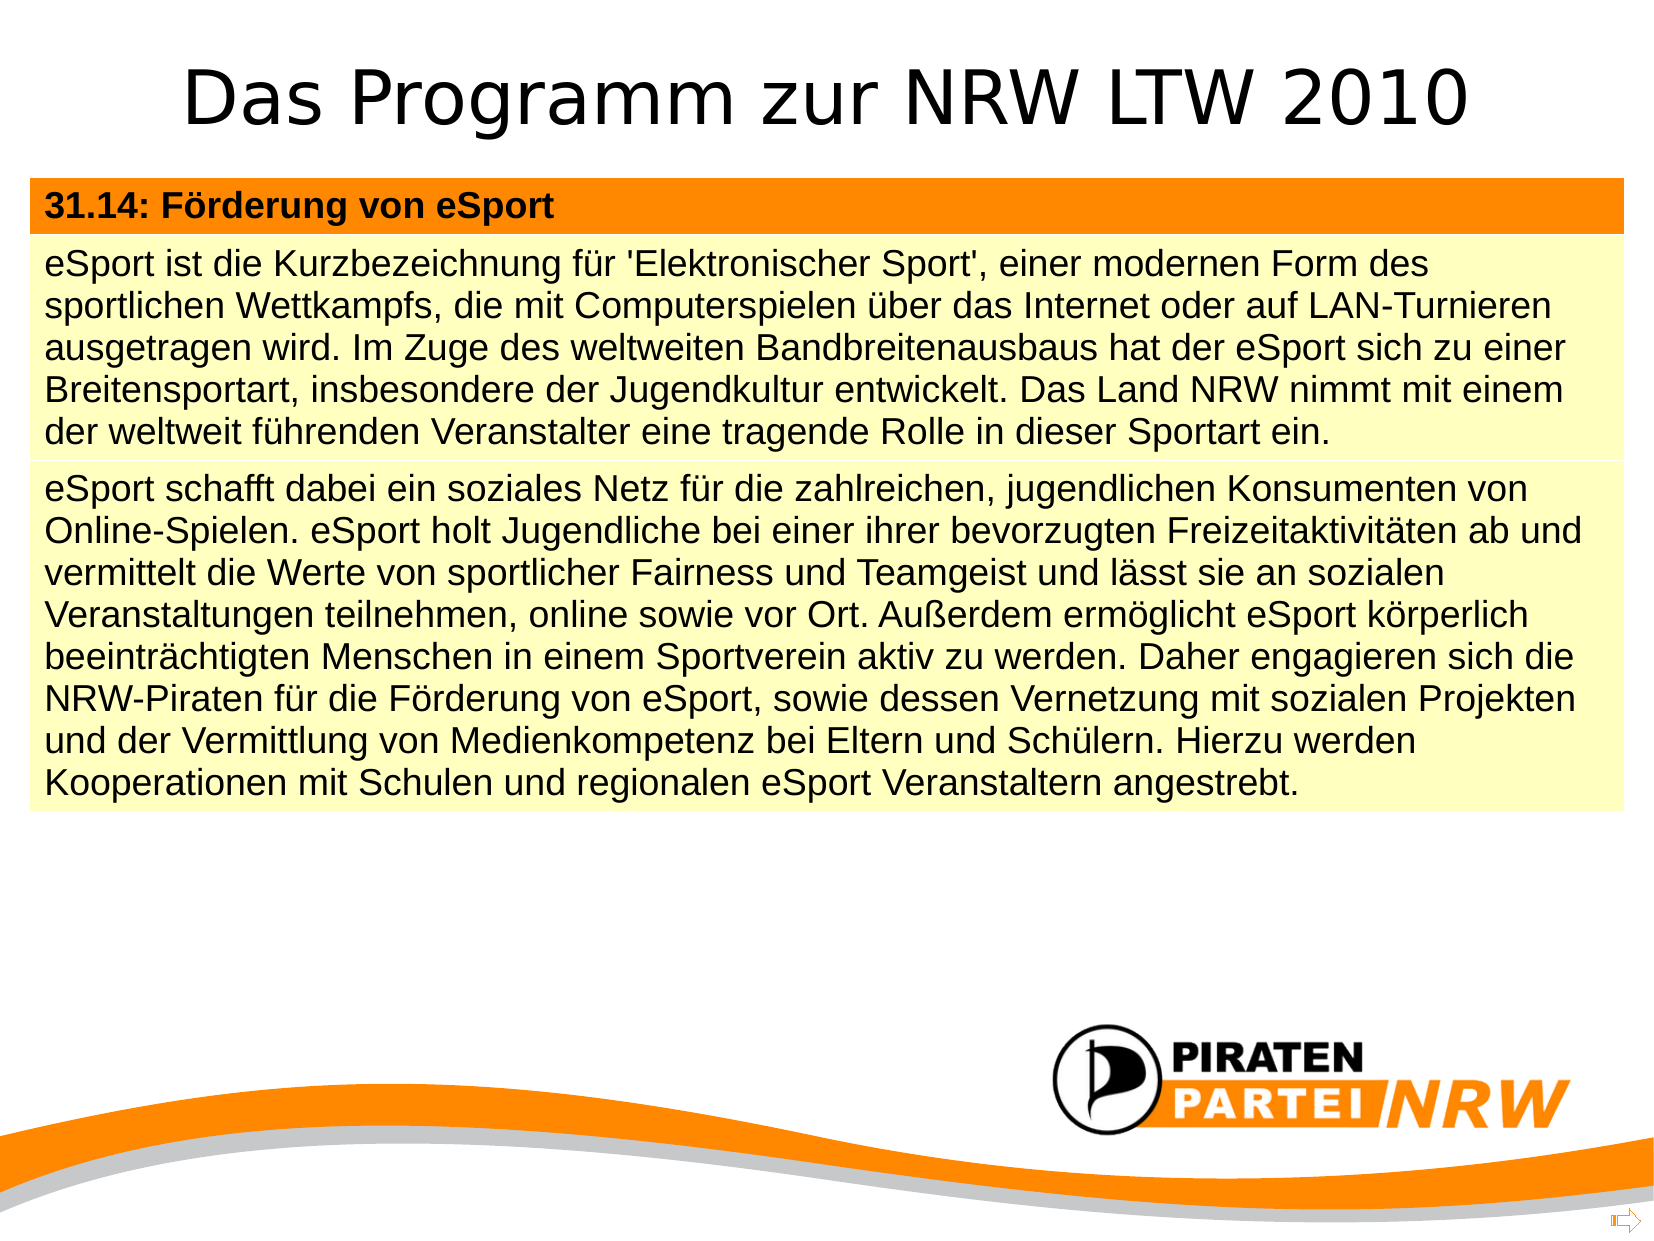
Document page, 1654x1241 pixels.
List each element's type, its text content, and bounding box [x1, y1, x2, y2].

picture [1045, 1021, 1579, 1140]
table_header 31.14: Förderung von eSport [30, 178, 1624, 234]
table_cell eSport ist die Kurzbezeichnung für 'Elektronischer Sport', einer modernen Form des sportlichen Wettkampfs, die mit Computerspielen über das Internet oder auf LAN-Turnieren ausgetragen wird. Im Zuge des weltweiten Bandbreitenausbaus hat der eSport sich zu einer Breitensportart, insbesondere der Jugendkultur entwickelt. Das Land NRW nimmt mit einem der weltweit führenden Veranstalter eine tragende Rolle in dieser Sportart ein. [30, 235, 1624, 460]
title Das Programm zur NRW LTW 2010 [82, 54, 1571, 143]
table_cell eSport schafft dabei ein soziales Netz für die zahlreichen, jugendlichen Konsumenten von Online-Spielen. eSport holt Jugendliche bei einer ihrer bevorzugten Freizeitaktivitäten ab und vermittelt die Werte von sportlicher Fairness und Teamgeist und lässt sie an sozialen Veranstaltungen teilnehmen, online sowie vor Ort. Außerdem ermöglicht eSport körperlich beeinträchtigten Menschen in einem Sportverein aktiv zu werden. Daher engagieren sich die NRW-Piraten für die Förderung von eSport, sowie dessen Vernetzung mit sozialen Projekten und der Vermittlung von Medienkompetenz bei Eltern und Schülern. Hierzu werden Kooperationen mit Schulen und regionalen eSport Veranstaltern angestrebt. [30, 461, 1624, 811]
